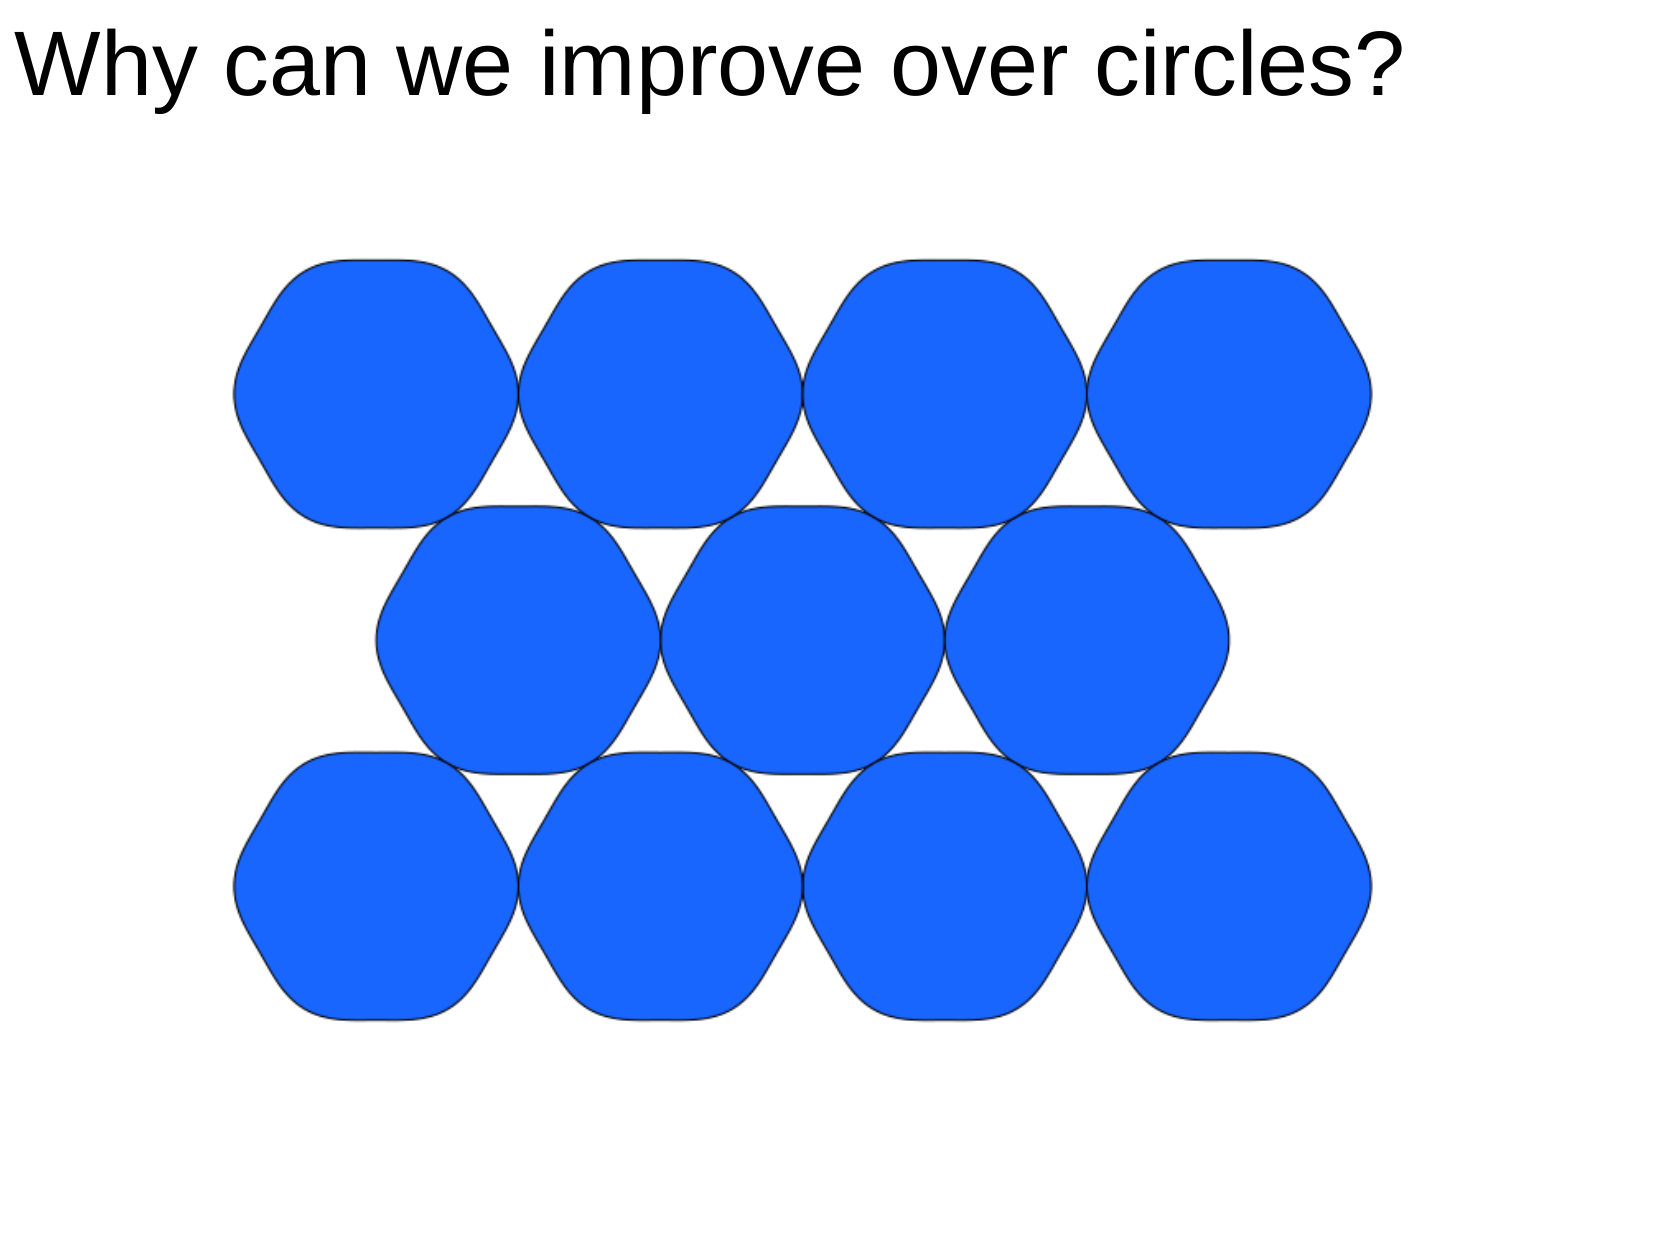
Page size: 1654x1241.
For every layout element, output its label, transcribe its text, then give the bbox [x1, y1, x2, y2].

text_box Why can we improve over circles? [0, 5, 1654, 123]
picture [210, 237, 1396, 1044]
